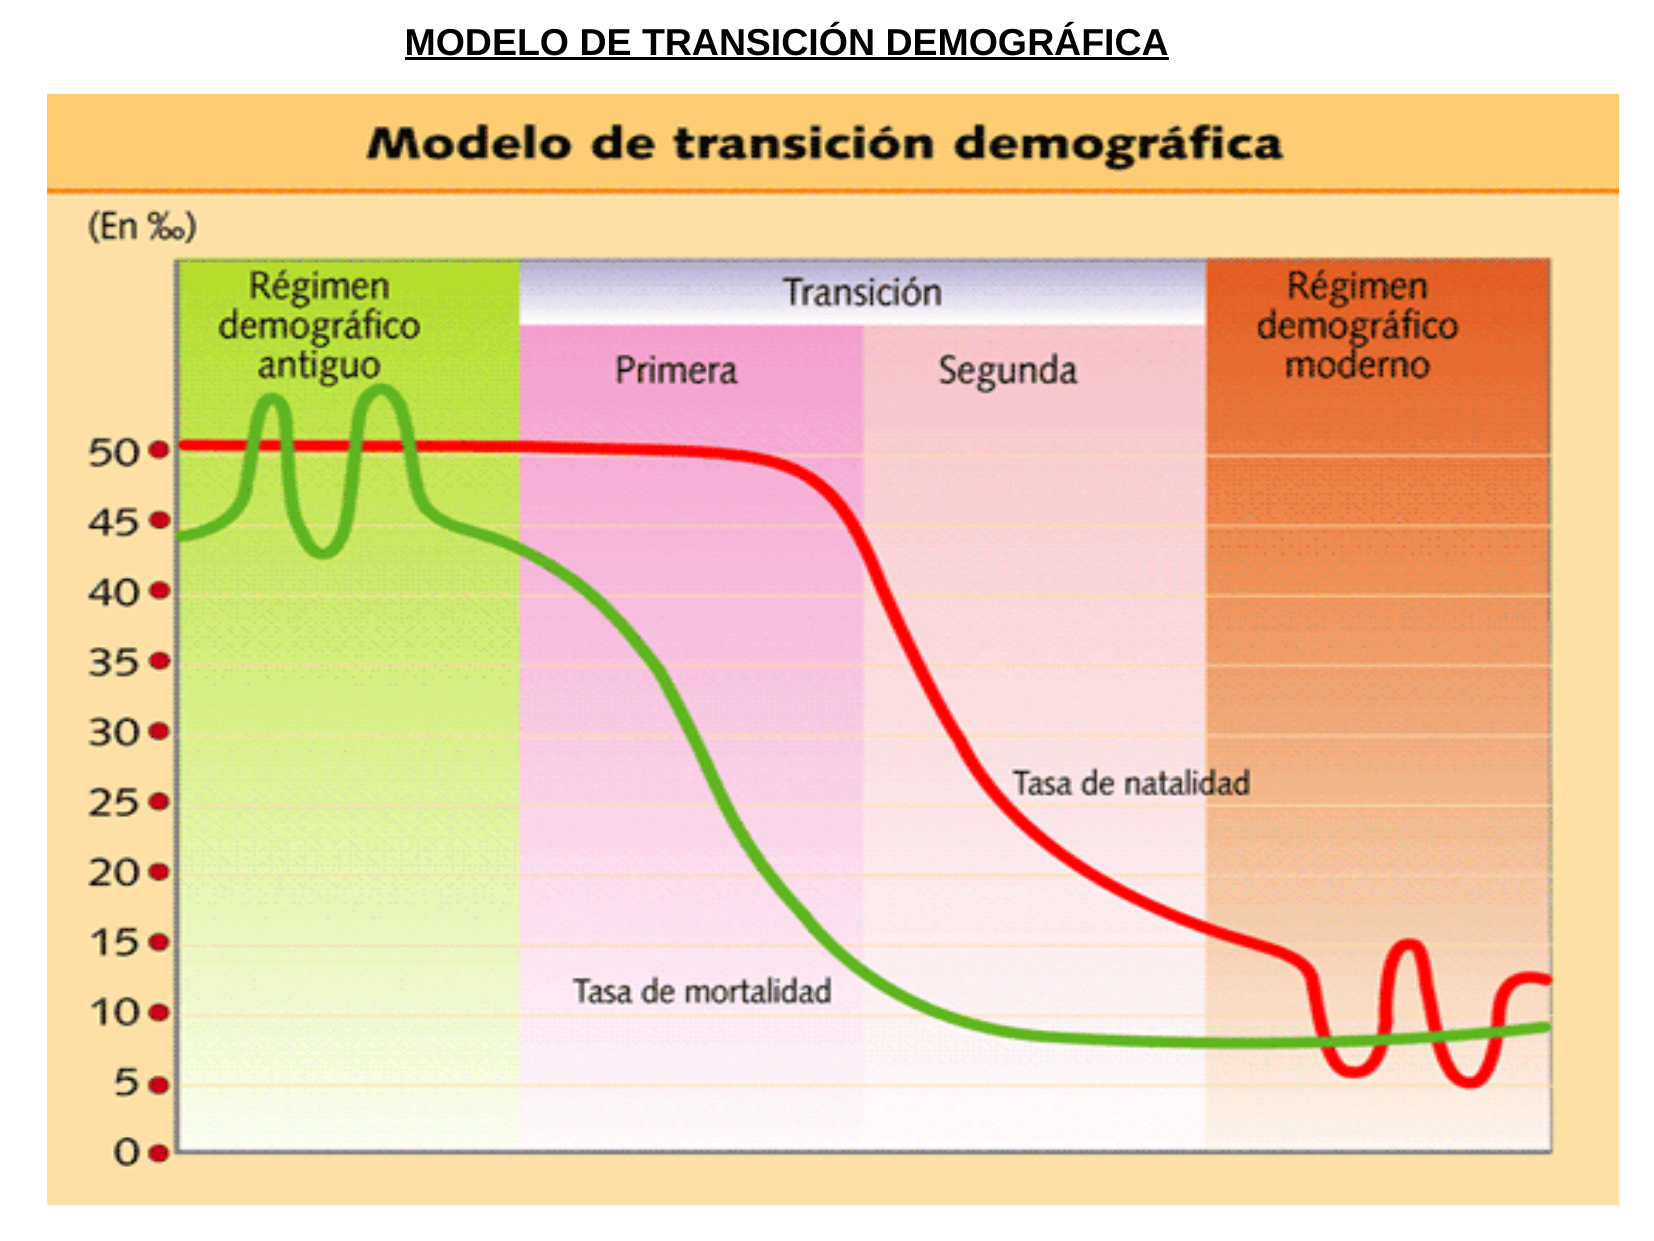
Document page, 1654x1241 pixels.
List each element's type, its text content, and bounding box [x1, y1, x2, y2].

picture [47, 94, 1619, 1205]
text_box MODELO DE TRANSICIÓN DEMOGRÁFICA [389, 14, 1185, 71]
